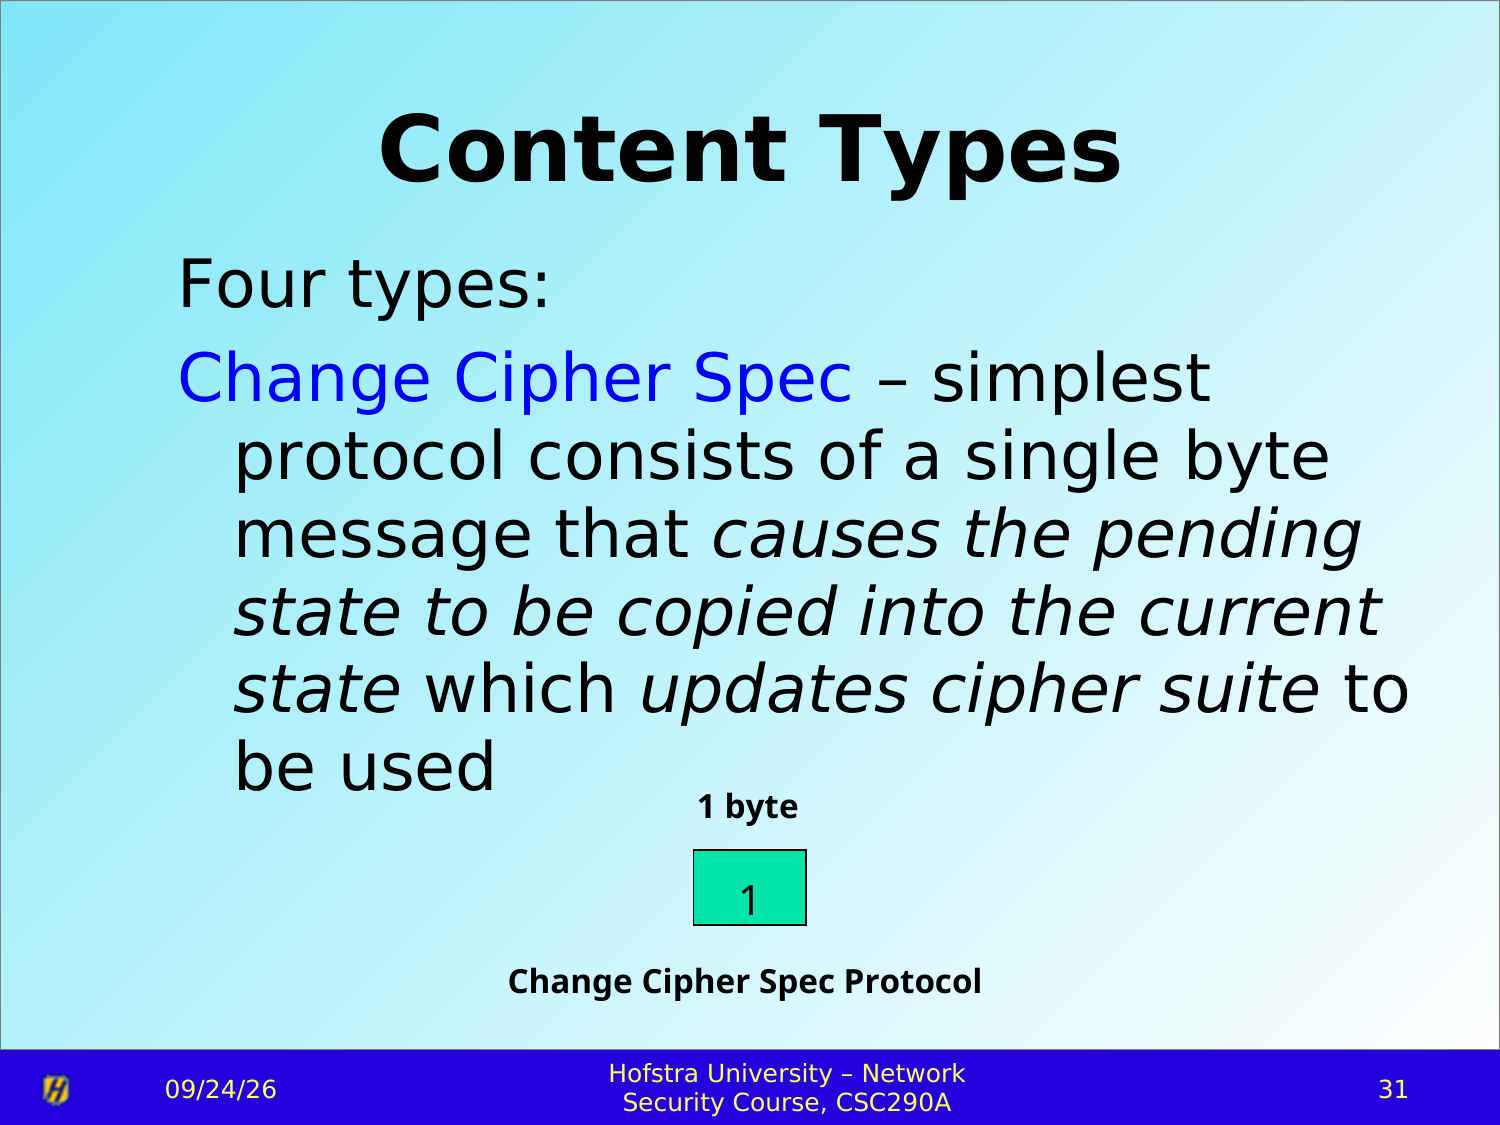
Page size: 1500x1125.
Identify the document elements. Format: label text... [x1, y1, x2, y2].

title Content Types [112, 85, 1391, 212]
text_box Change Cipher Spec Protocol [492, 949, 999, 1011]
picture [37, 1072, 76, 1110]
text_box 1 [723, 862, 778, 935]
list Four types: Change Cipher Spec – simplest protocol consists of a single byte message that causes the pending state to be copied into the current state which updates cipher suite to be used [162, 237, 1438, 913]
text_box [693, 849, 807, 925]
text_box 1 byte [682, 774, 814, 836]
